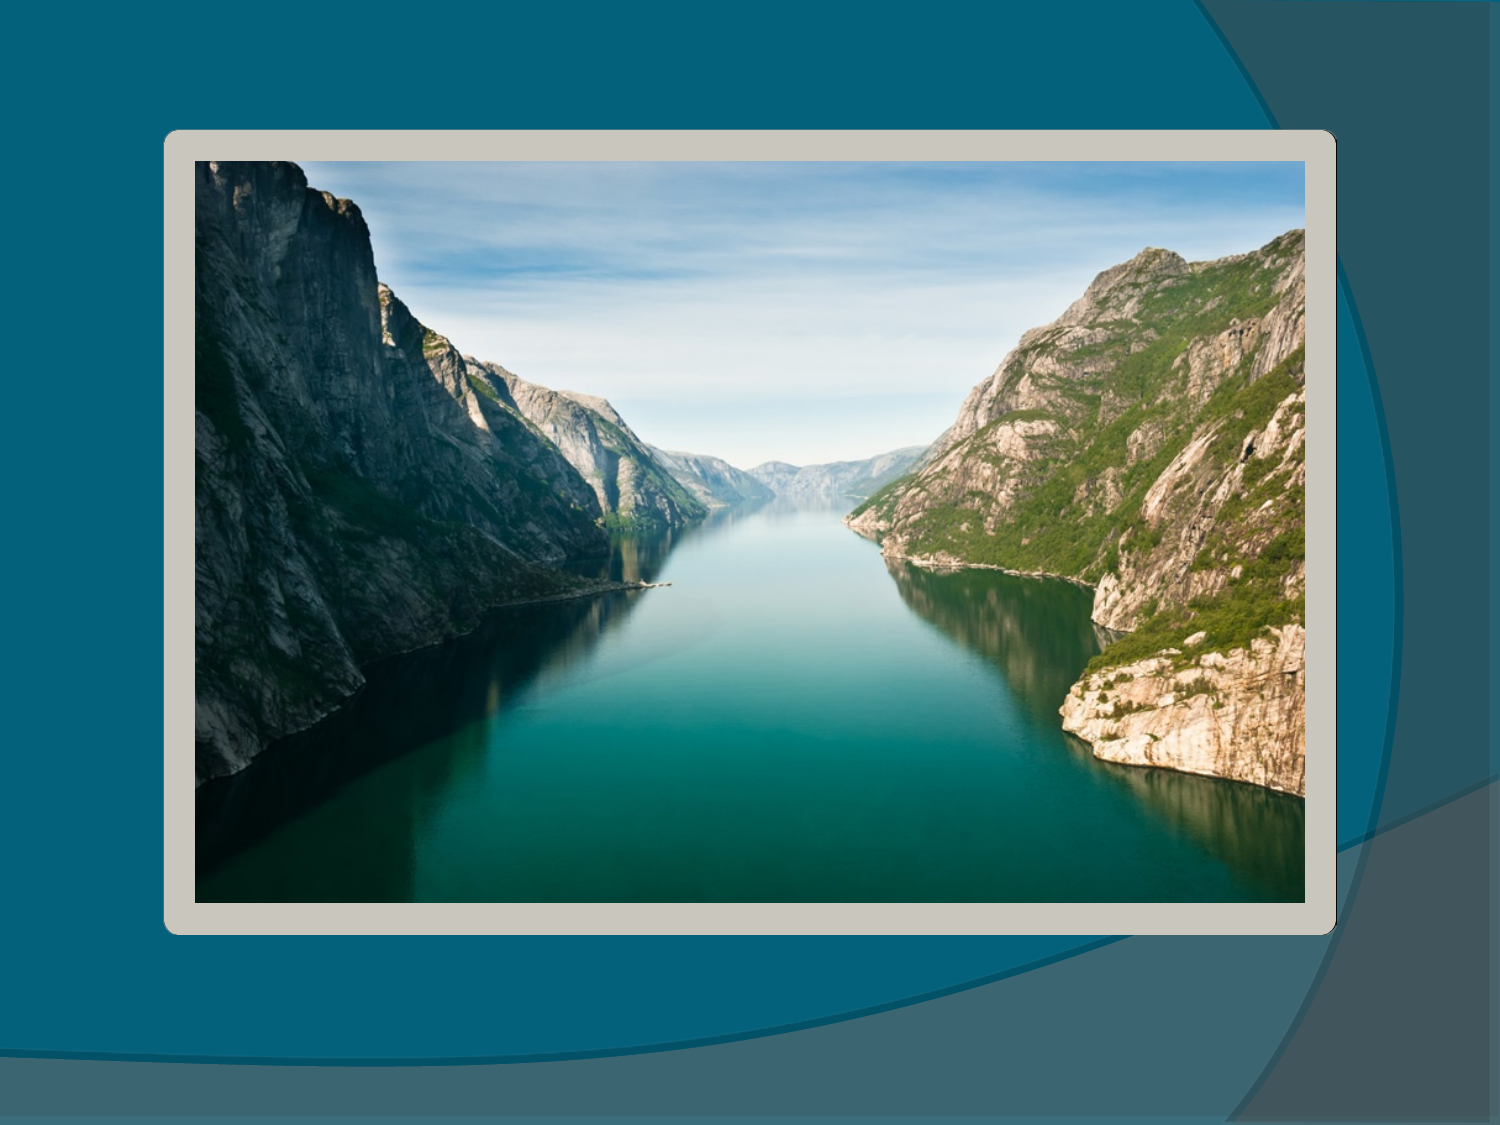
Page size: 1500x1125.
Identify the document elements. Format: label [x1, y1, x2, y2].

picture [194, 160, 1305, 904]
